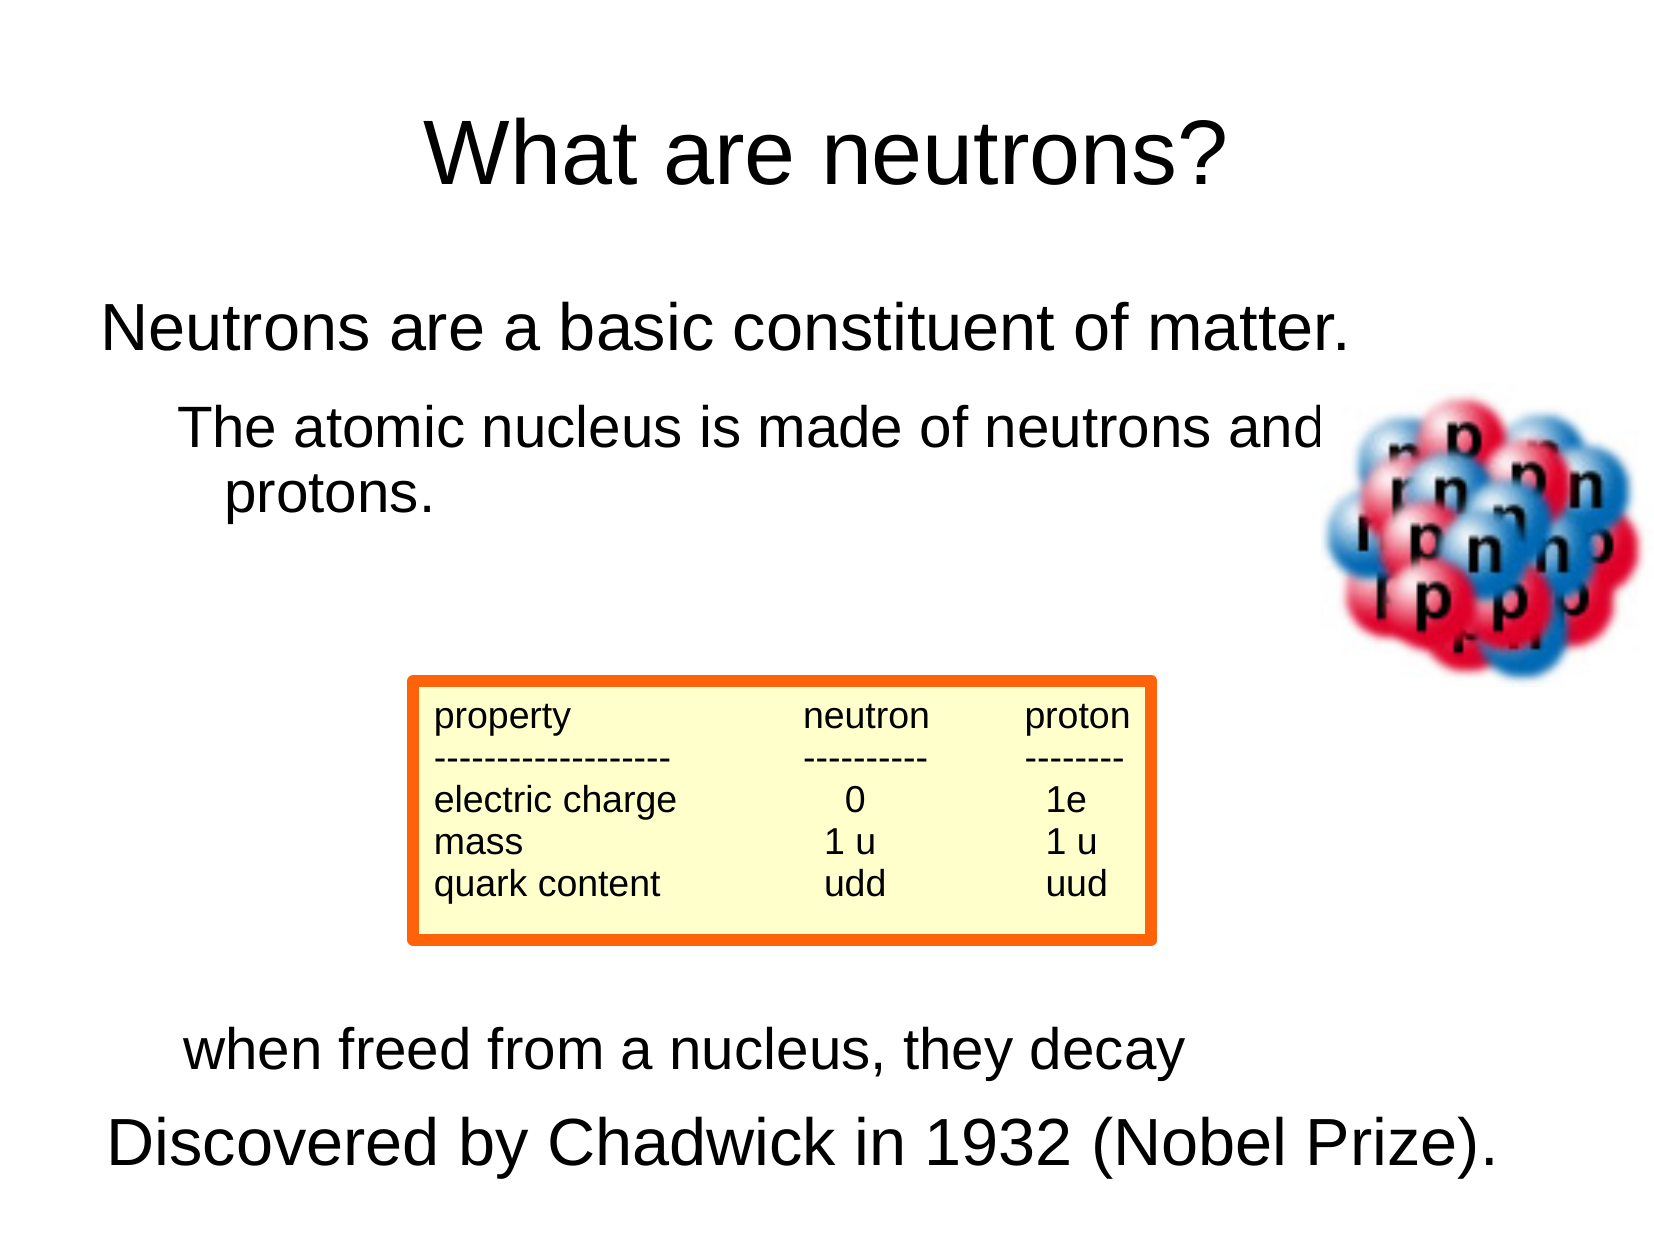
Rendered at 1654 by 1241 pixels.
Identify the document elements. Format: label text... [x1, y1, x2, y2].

list Neutrons are a basic constituent of matter. The atomic nucleus is made of neutrons and protons. [82, 290, 1359, 739]
text_box property neutron proton ------------------- ---------- -------- electric charge 0 1e mass 1 u 1 u quark content udd uud [413, 680, 1151, 940]
title What are neutrons? [82, 56, 1571, 250]
list when freed from a nucleus, they decay Discovered by Chadwick in 1932 (Nobel Prize). [88, 1016, 1577, 1196]
picture [1320, 383, 1654, 687]
